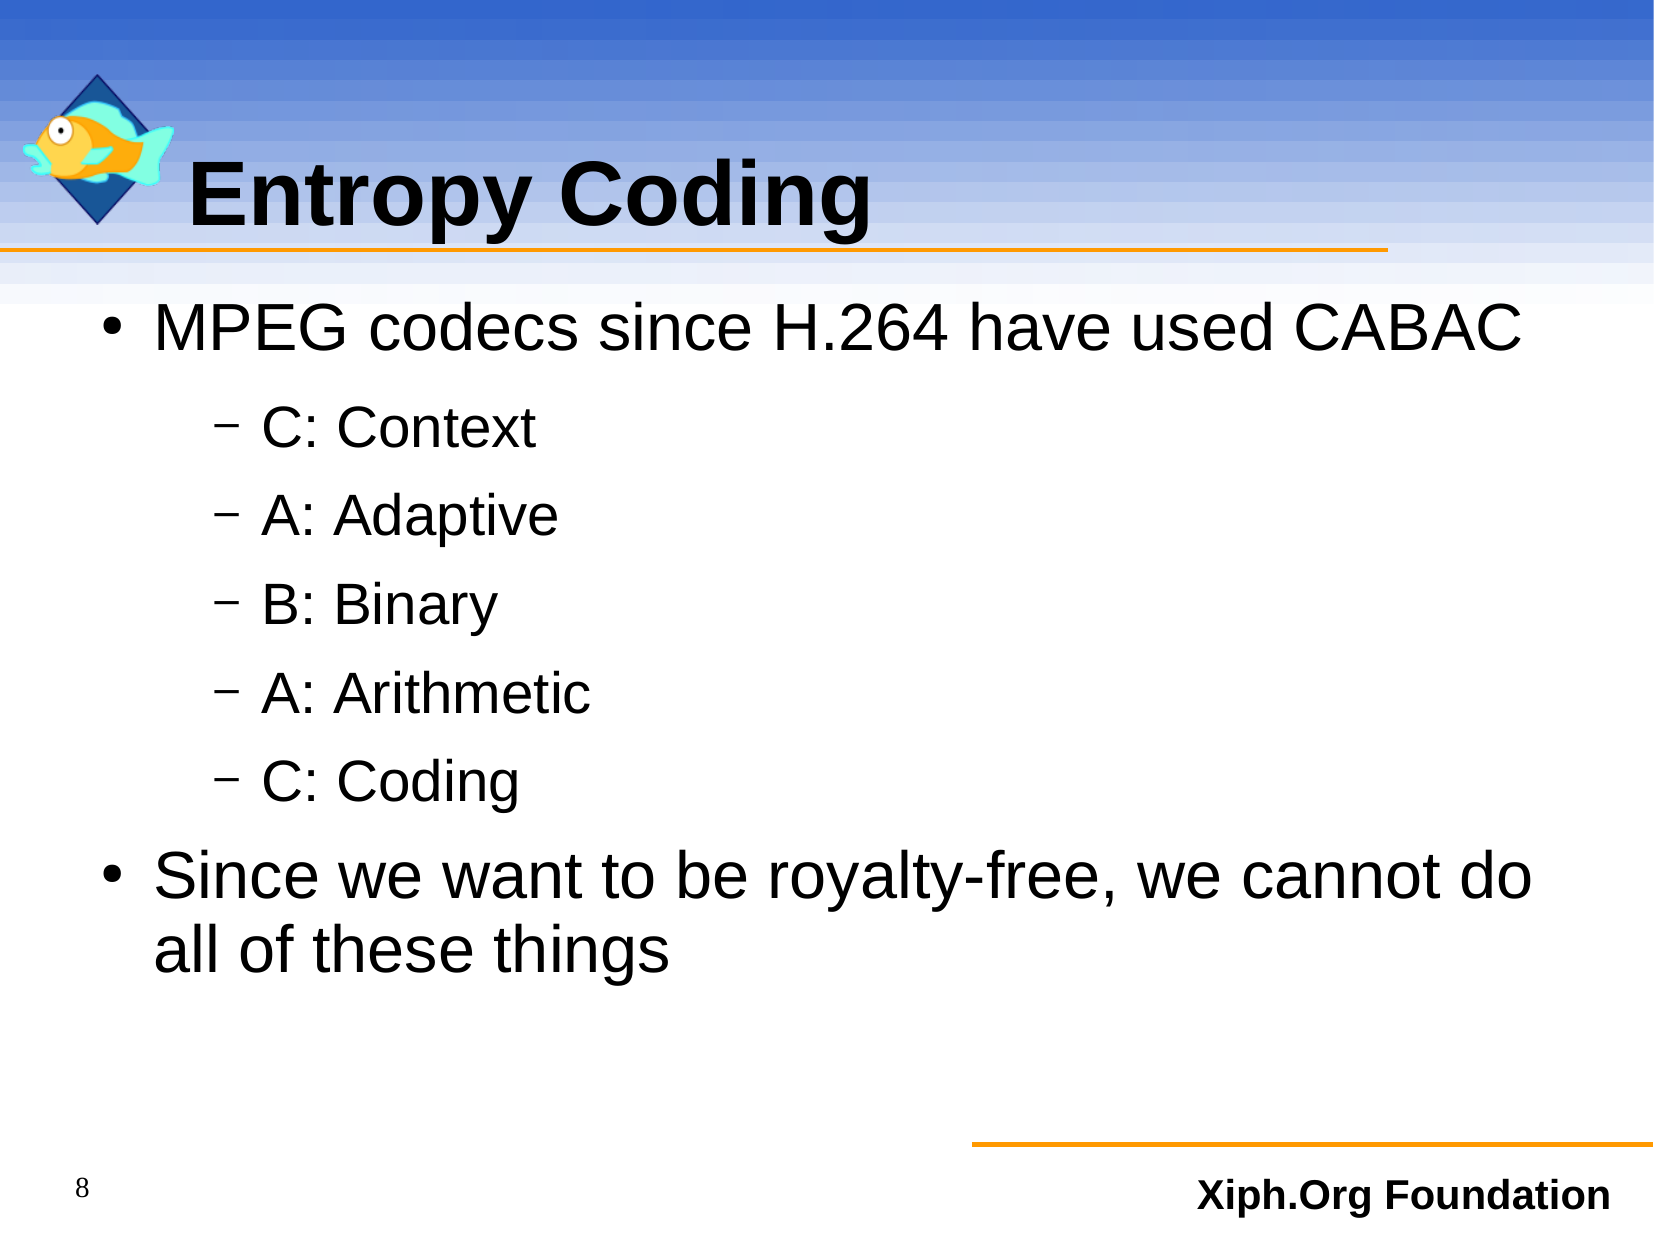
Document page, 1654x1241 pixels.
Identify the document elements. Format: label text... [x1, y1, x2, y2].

title Entropy Coding [187, 52, 1571, 245]
list MPEG codecs since H.264 have used CABAC C: Context A: Adaptive B: Binary A: Arithmetic C: Coding Since we want to be royalty-free, we cannot do all of these things [82, 290, 1571, 1094]
picture [0, 0, 1654, 1241]
